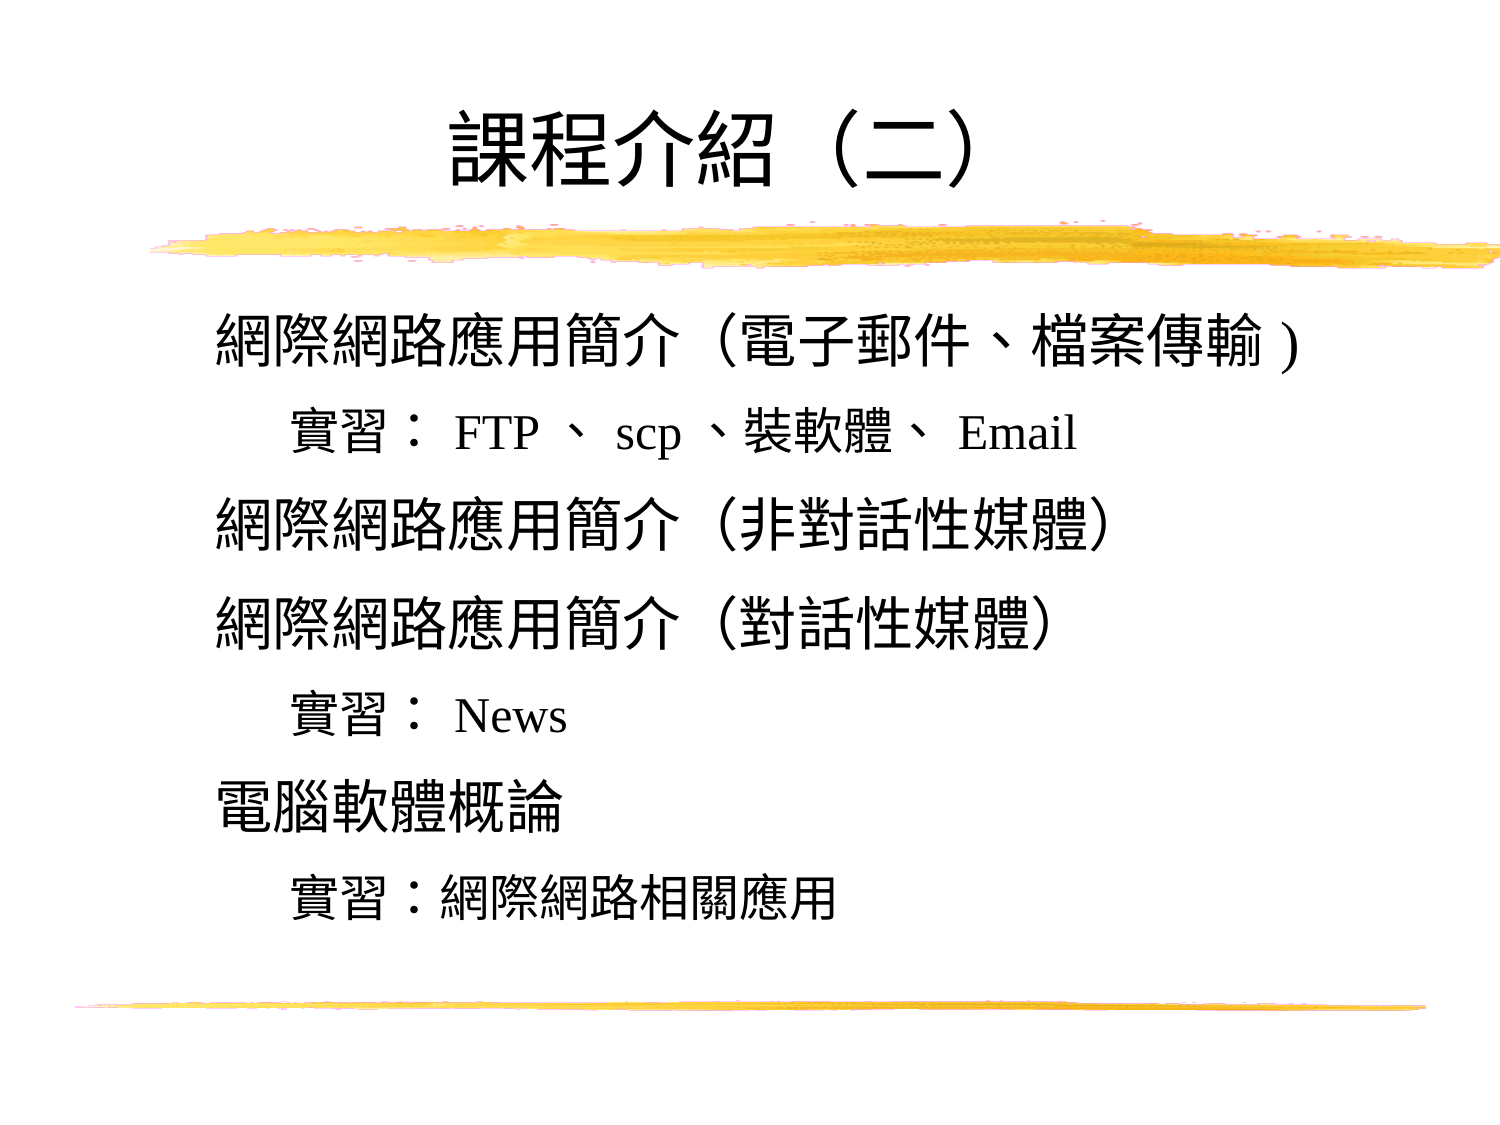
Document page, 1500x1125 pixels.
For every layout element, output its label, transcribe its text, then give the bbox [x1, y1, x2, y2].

picture [75, 999, 1426, 1013]
list 網際網路應用簡介（電子郵件、檔案傳輸) 實習：FTP、scp、裝軟體、Email 網際網路應用簡介（非對話性媒體） 網際網路應用簡介（對話性媒體） 實習：News 電腦軟體概論 實習：網際網路相關應用 [199, 287, 1413, 988]
picture [150, 215, 1500, 279]
title 課程介紹（二） [99, 24, 1375, 213]
